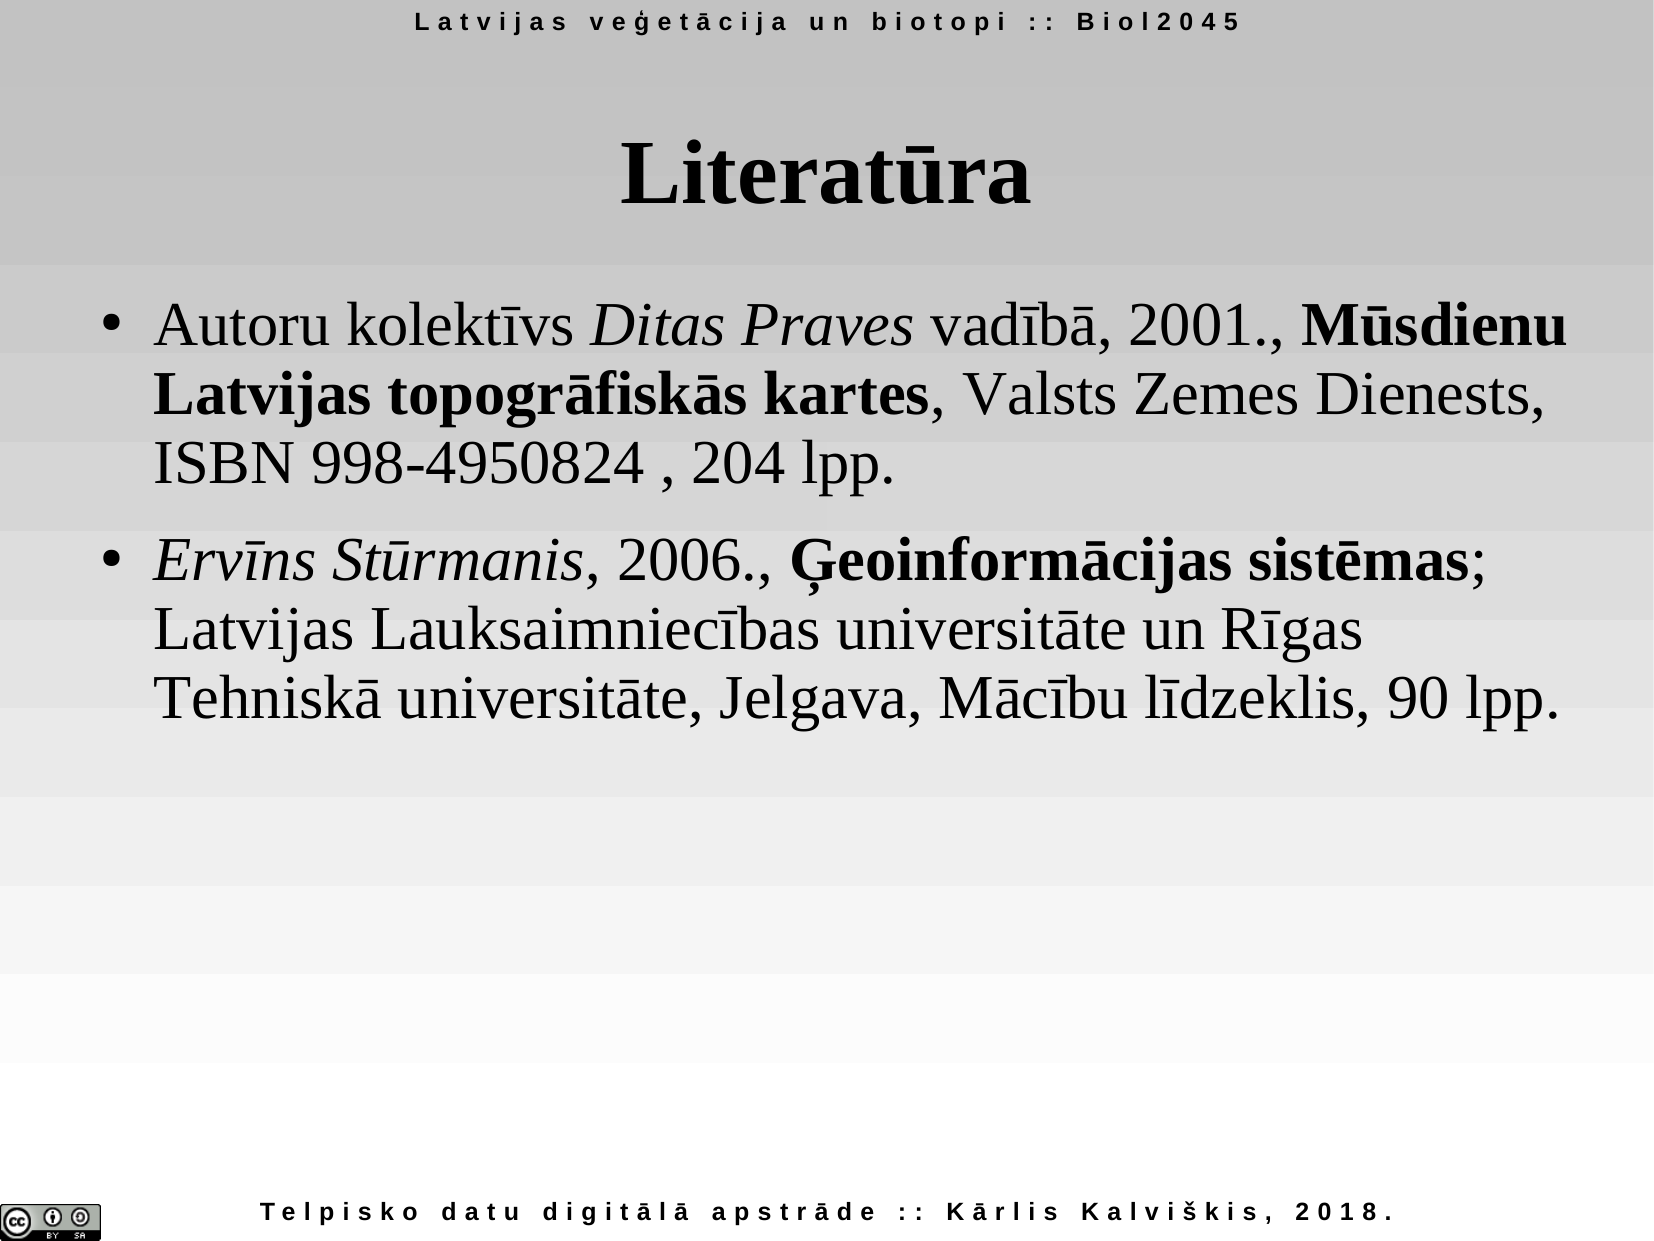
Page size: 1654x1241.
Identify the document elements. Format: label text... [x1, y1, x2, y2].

title Literatūra [29, 49, 1625, 296]
picture [0, 0, 1654, 1241]
list Autoru kolektīvs Ditas Praves vadībā, 2001., Mūsdienu Latvijas topogrāfiskās kartes, Valsts Zemes Dienests, ISBN 998-4950824 , 204 lpp. Ervīns Stūrmanis, 2006., Ģeoinformācijas sistēmas; Latvijas Lauksaimniecības universitāte un Rīgas Tehniskā universitāte, Jelgava, Mācību līdzeklis, 90 lpp. [82, 289, 1571, 1113]
